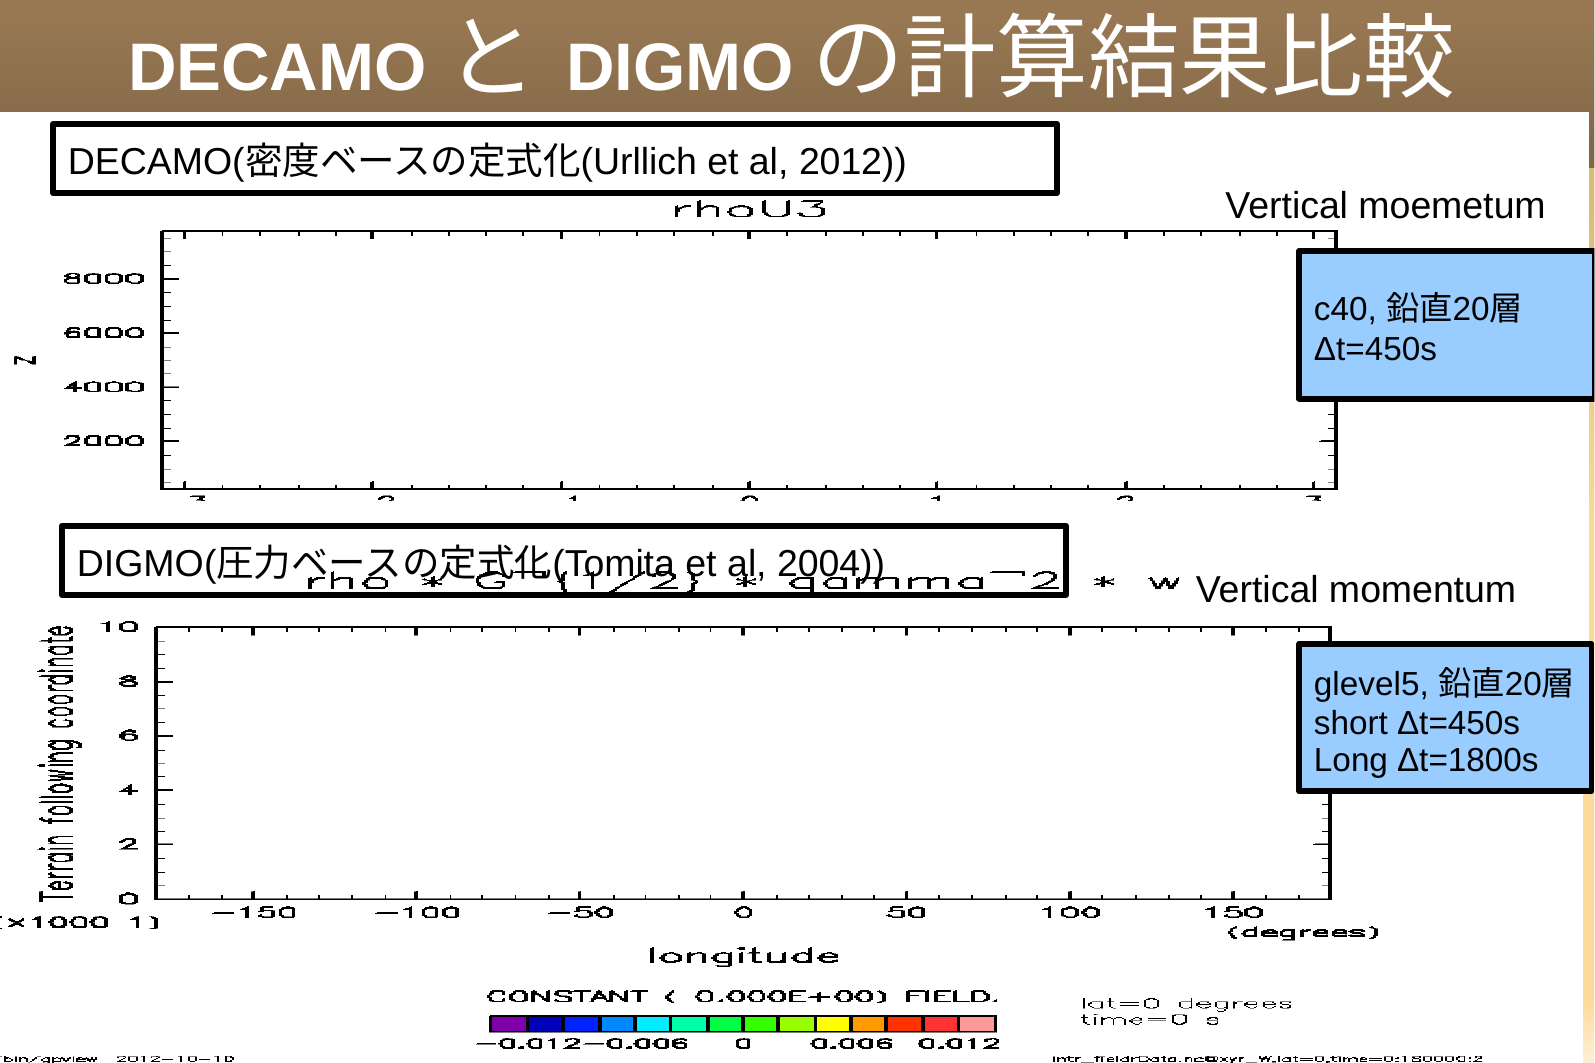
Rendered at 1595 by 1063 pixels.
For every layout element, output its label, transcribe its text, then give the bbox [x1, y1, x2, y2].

text_box c40, 鉛直20層 Δt=450s [1299, 250, 1595, 399]
picture [0, 0, 1595, 1063]
text_box glevel5, 鉛直20層 short Δt=450s Long Δt=1800s [1299, 643, 1592, 792]
text_box Vertical moemetum [1210, 177, 1595, 234]
text_box DECAMO(密度ベースの定式化(Urllich et al, 2012)) [53, 124, 1058, 189]
text_box Vertical momentum [1181, 561, 1565, 618]
title DECAMO と DIGMO の計算結果比較 [74, 0, 1510, 112]
text_box DIGMO(圧力ベースの定式化(Tomita et al, 2004)) [62, 525, 1066, 583]
